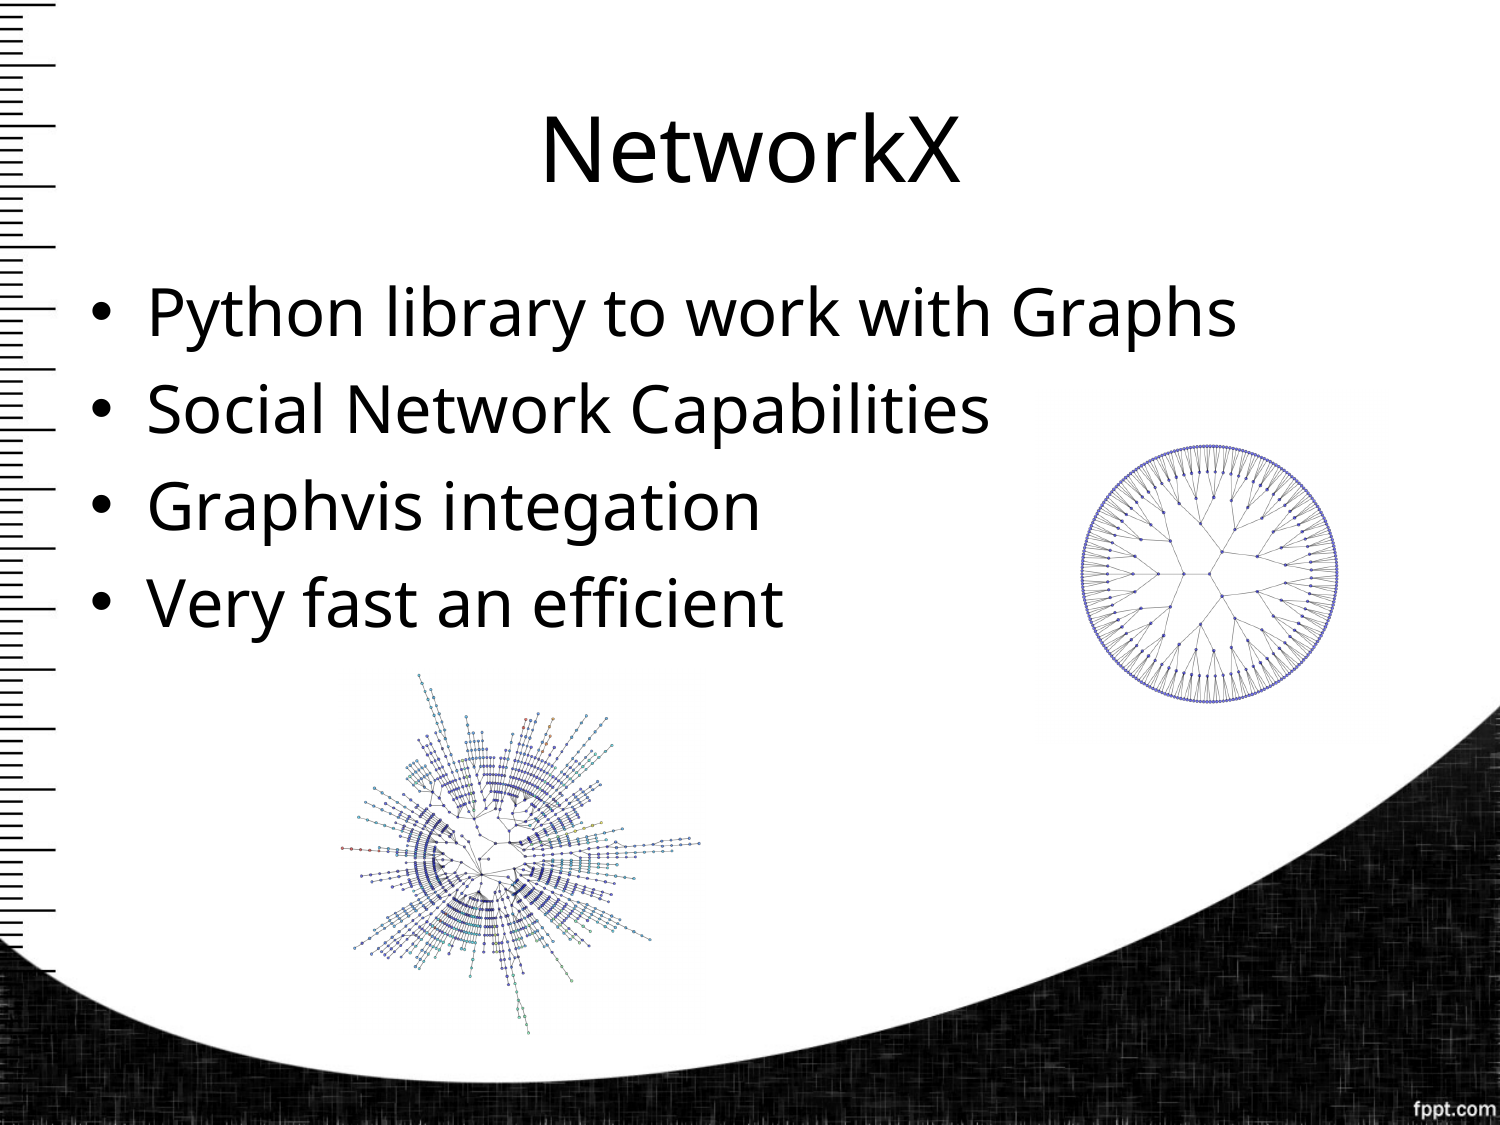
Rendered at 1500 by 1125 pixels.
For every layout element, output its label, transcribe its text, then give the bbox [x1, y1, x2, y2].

picture [0, 0, 1500, 1125]
list Python library to work with Graphs Social Network Capabilities Graphvis integation Very fast an efficient [75, 262, 1426, 1020]
title NetworkX [75, 44, 1426, 248]
